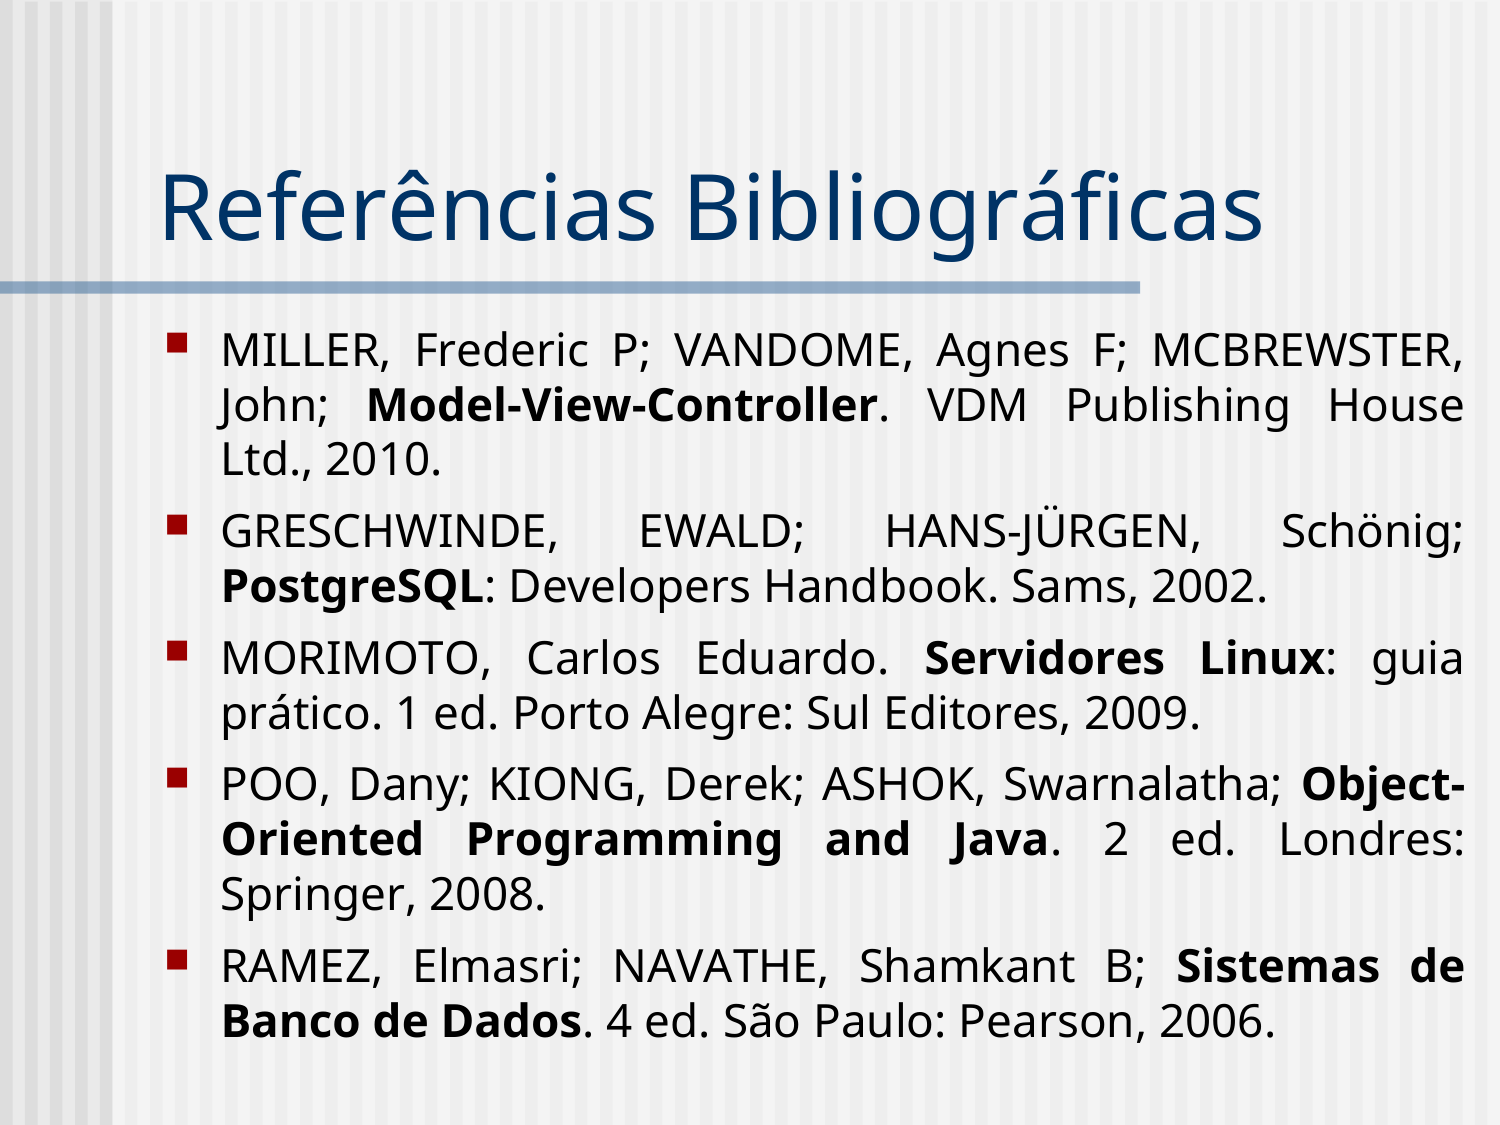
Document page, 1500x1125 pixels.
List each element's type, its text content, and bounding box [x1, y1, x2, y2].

list MILLER, Frederic P; VANDOME, Agnes F; MCBREWSTER, John; Model-View-Controller. VDM Publishing House Ltd., 2010. GRESCHWINDE, EWALD; HANS-JÜRGEN, Schönig; PostgreSQL: Developers Handbook. Sams, 2002. MORIMOTO, Carlos Eduardo. Servidores Linux: guia prático. 1 ed. Porto Alegre: Sul Editores, 2009. POO, Dany; KIONG, Derek; ASHOK, Swarnalatha; Object-Oriented Programming and Java. 2 ed. Londres: Springer, 2008. RAMEZ, Elmasri; NAVATHE, Shamkant B; Sistemas de Banco de Dados. 4 ed. São Paulo: Pearson, 2006. [149, 312, 1481, 1055]
title Referências Bibliográficas [142, 31, 1482, 267]
